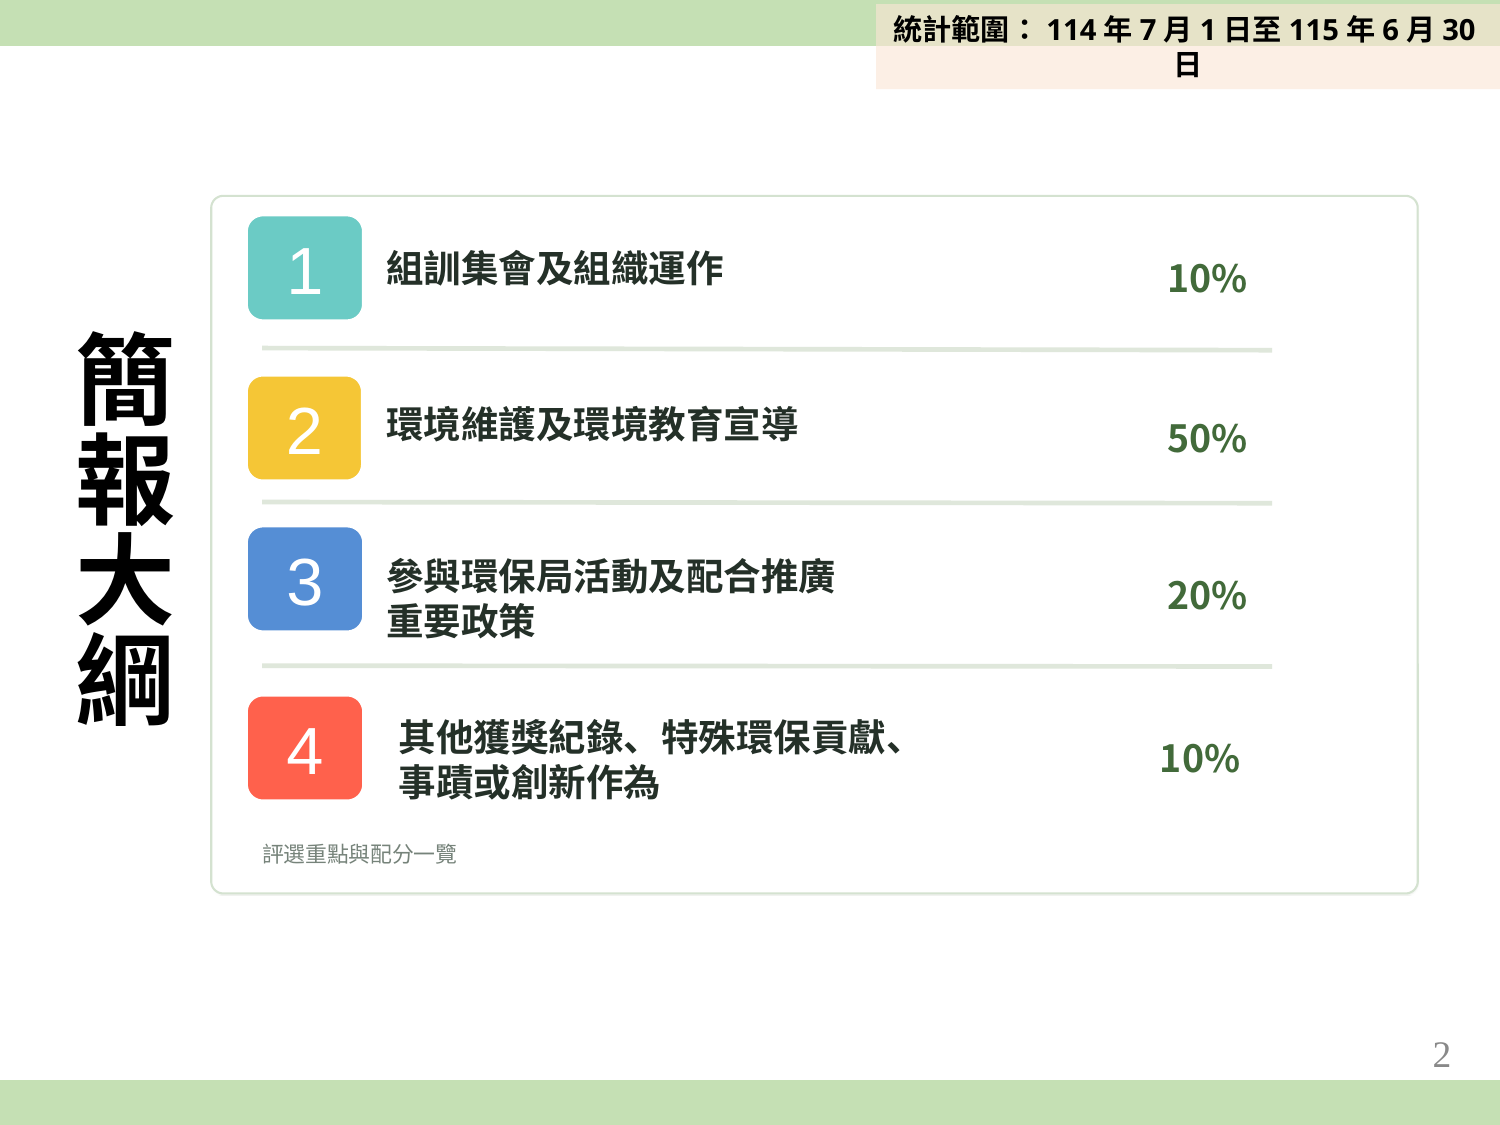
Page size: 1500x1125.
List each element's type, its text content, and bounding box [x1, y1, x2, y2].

text_box [1417, 1022, 1500, 1083]
text_box 10% [1196, 268, 1204, 282]
text_box 20% [1196, 585, 1204, 599]
text_box 組訓集會及組織運作 [386, 236, 1114, 299]
text_box [211, 195, 1418, 894]
text_box 簡報大綱 [35, 282, 190, 777]
text_box 10% [1160, 735, 1265, 762]
text_box 4 [244, 693, 366, 803]
text_box 10% [1167, 255, 1272, 282]
text_box 10% [1189, 748, 1197, 762]
text_box 環境維護及環境教育宣導 [386, 392, 1114, 455]
text_box 2 [244, 373, 365, 483]
text_box 50% [1167, 415, 1272, 442]
text_box 其他獲獎紀錄、特殊環保貢獻、 事蹟或創新作為 [399, 714, 1126, 777]
text_box 參與環保局活動及配合推廣 重要政策 [386, 553, 1114, 616]
text_box 評選重點與配分一覽 [262, 840, 592, 867]
text_box 3 [244, 524, 366, 634]
text_box 50% [1196, 428, 1204, 442]
text_box 20% [1167, 572, 1272, 599]
text_box 1 [244, 213, 366, 323]
